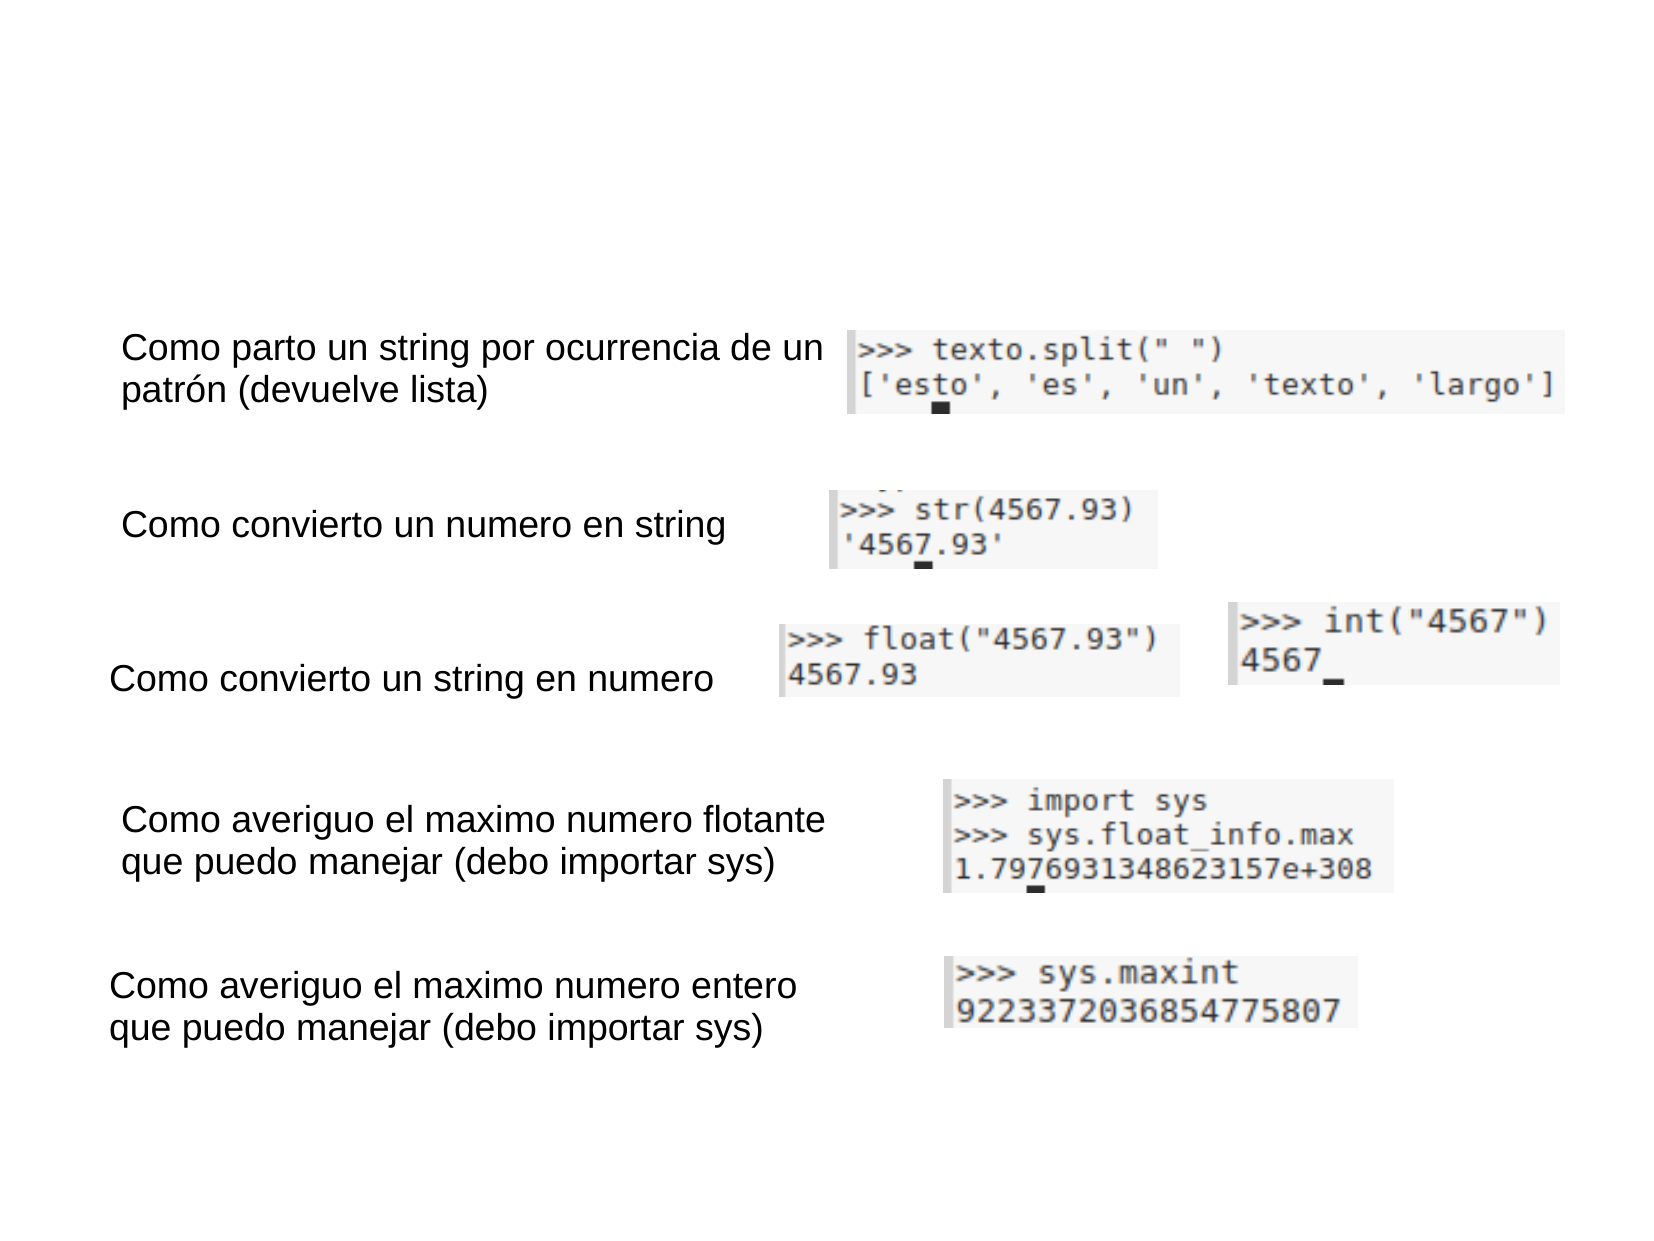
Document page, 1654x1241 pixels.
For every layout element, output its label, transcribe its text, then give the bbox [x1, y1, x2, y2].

picture [847, 330, 1565, 414]
text_box Como convierto un numero en string [106, 496, 829, 553]
text_box Como convierto un string en numero [94, 649, 851, 707]
text_box Como averiguo el maximo numero entero que puedo manejar (debo importar sys) [94, 956, 851, 1056]
picture [1228, 602, 1560, 686]
text_box Como averiguo el maximo numero flotante que puedo manejar (debo importar sys) [106, 791, 863, 891]
picture [829, 490, 1158, 569]
text_box Como parto un string por ocurrencia de un patrón (devuelve lista) [106, 318, 863, 418]
picture [944, 956, 1358, 1028]
picture [943, 779, 1394, 894]
picture [779, 624, 1180, 697]
